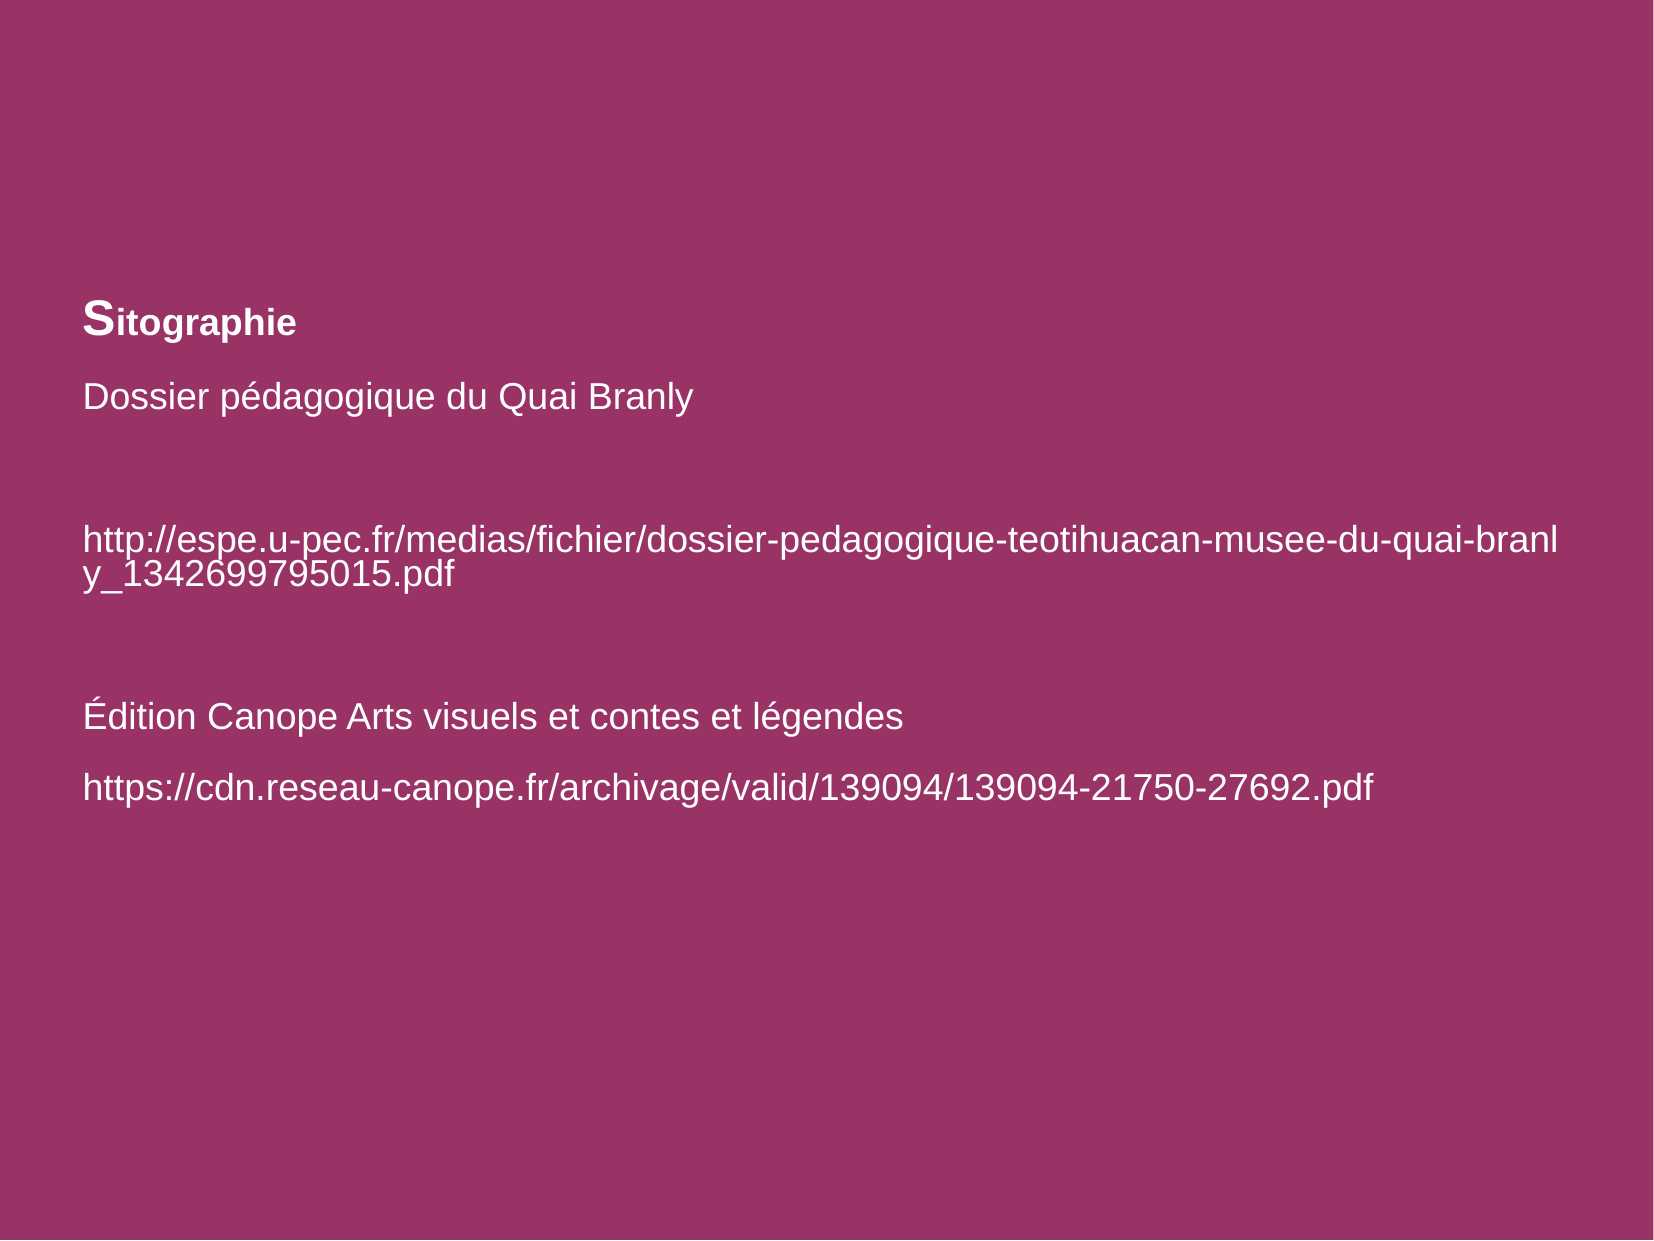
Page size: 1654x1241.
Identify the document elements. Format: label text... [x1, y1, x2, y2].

list Sitographie Dossier pédagogique du Quai Branly http://espe.u-pec.fr/medias/fichier/dossier-pedagogique-teotihuacan-musee-du-quai-branly_1342699795015.pdf Édition Canope Arts visuels et contes et légendes https://cdn.reseau-canope.fr/archivage/valid/139094/139094-21750-27692.pdf [82, 290, 1571, 1010]
